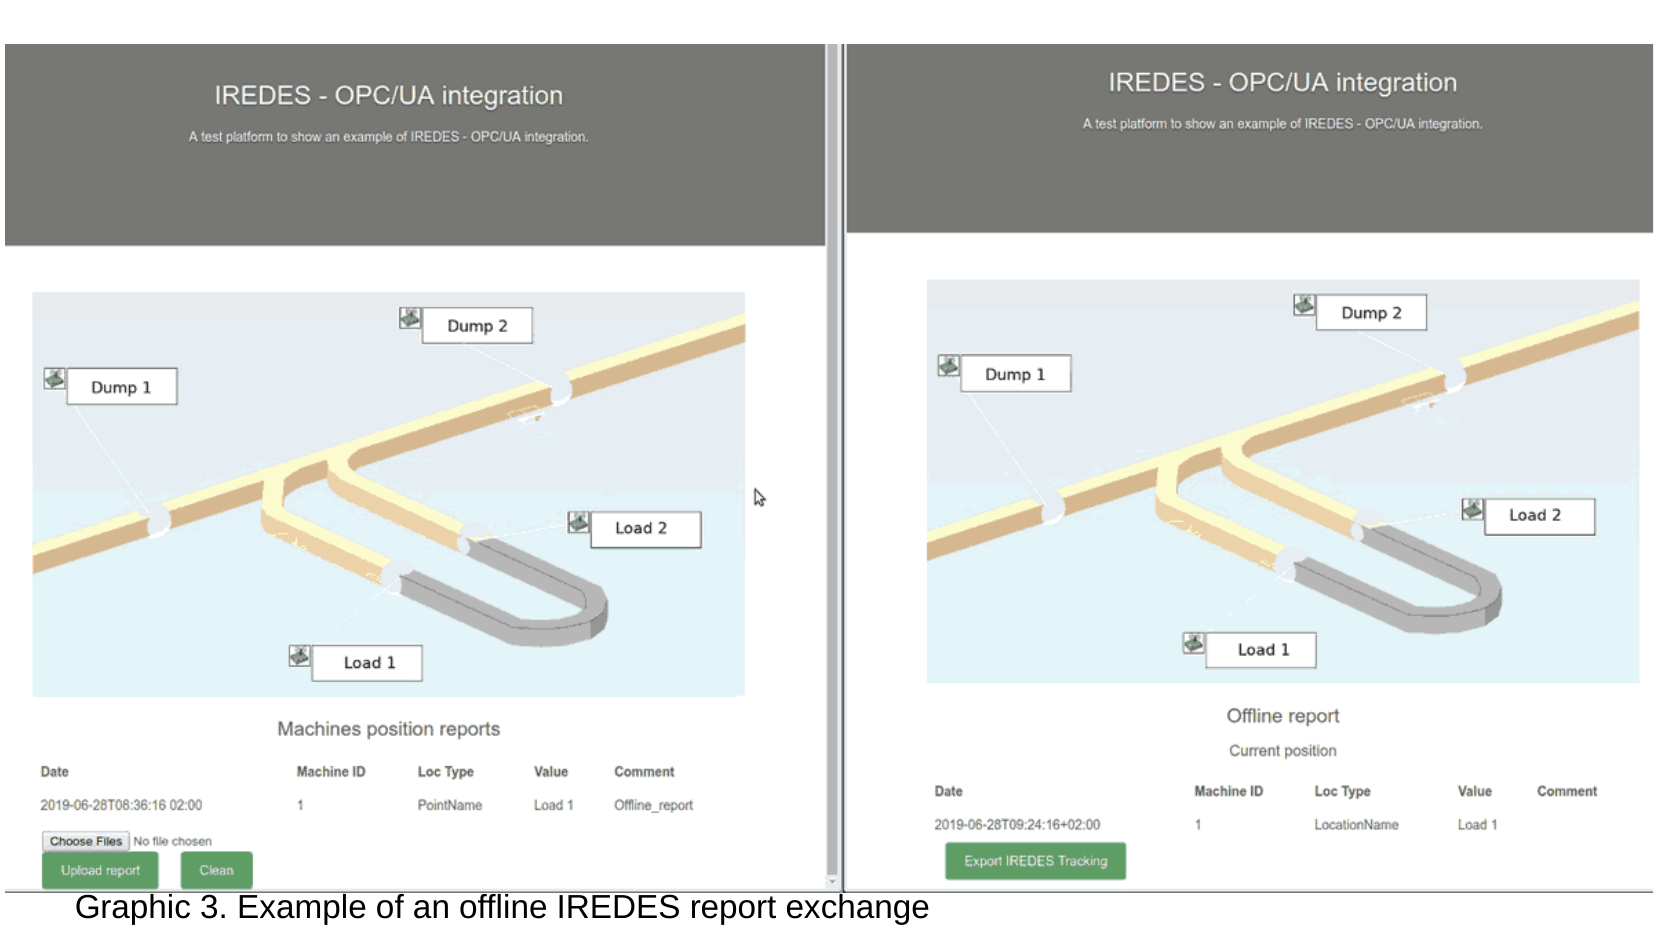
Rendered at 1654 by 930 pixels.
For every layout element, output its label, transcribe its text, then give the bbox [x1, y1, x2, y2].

text_box Graphic 3. Example of an offline IREDES report exchange [59, 893, 1605, 930]
picture [5, 44, 1654, 893]
